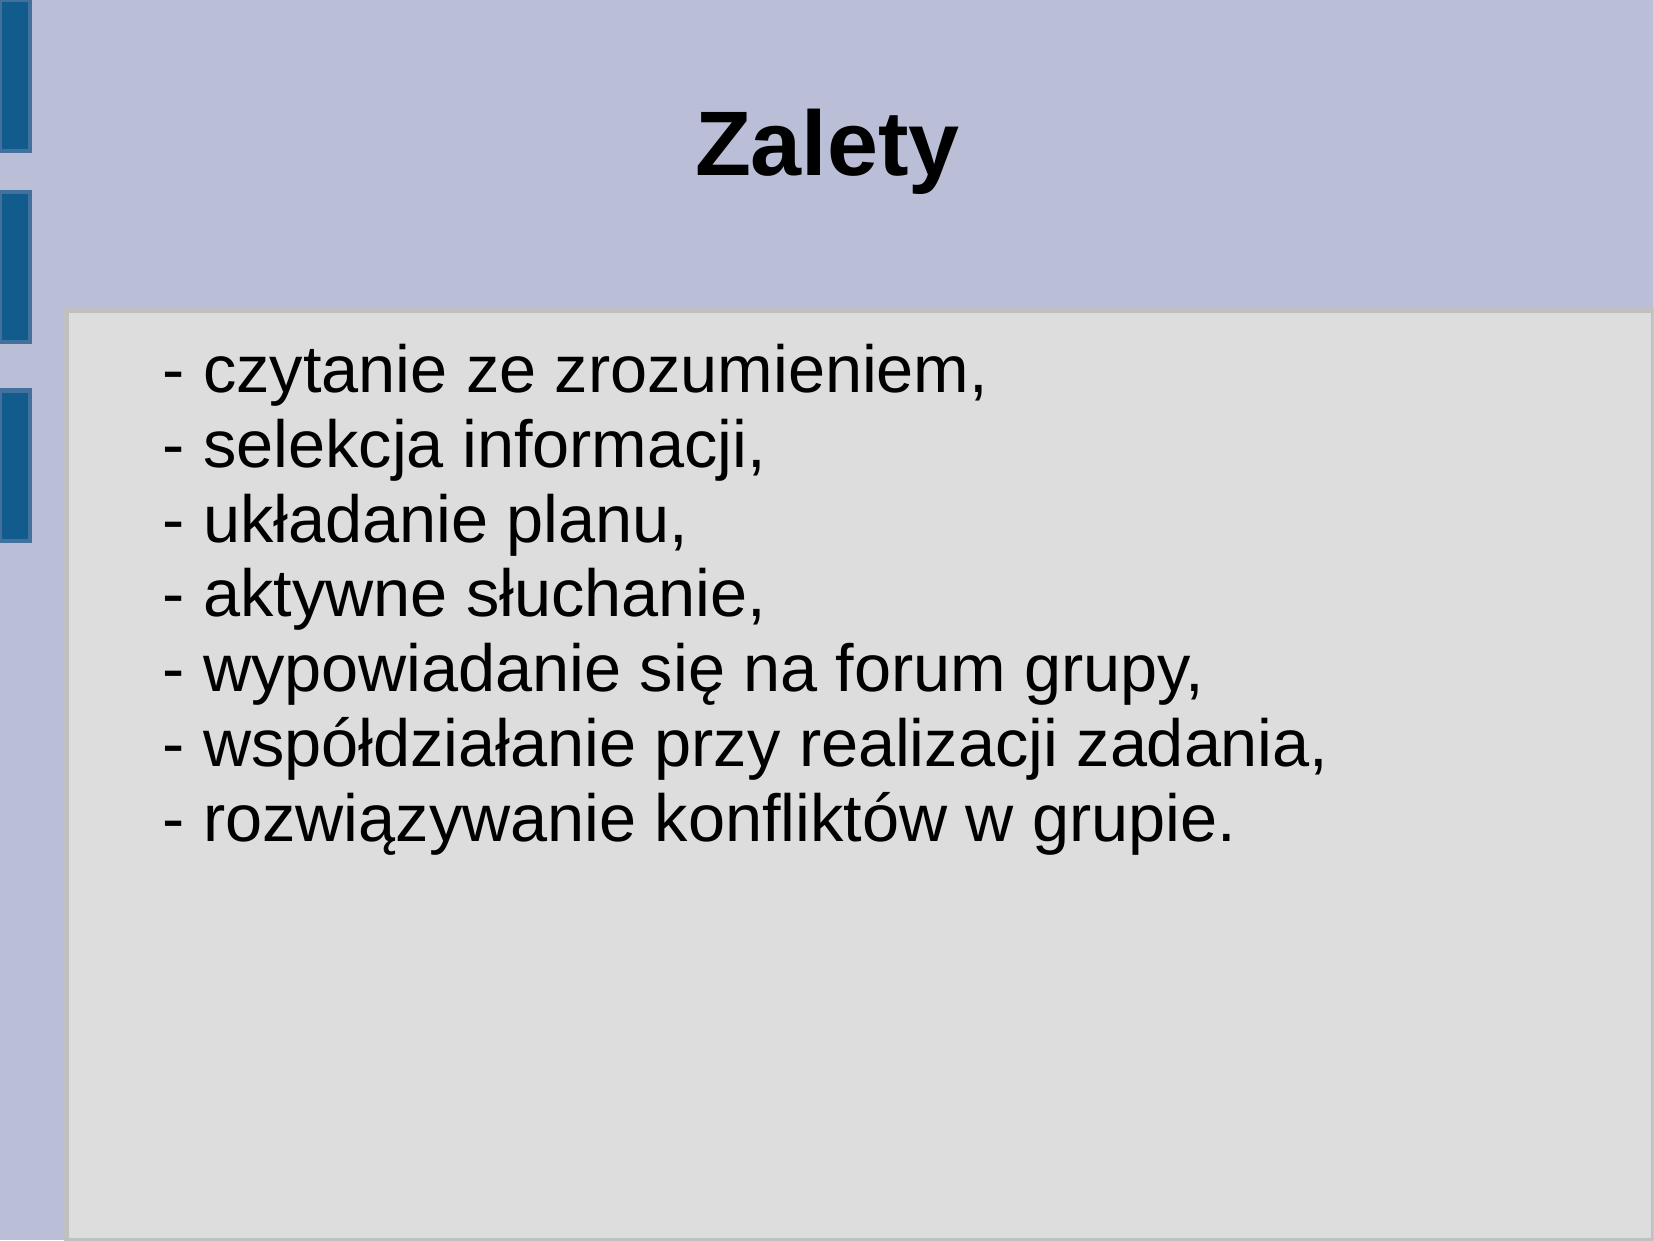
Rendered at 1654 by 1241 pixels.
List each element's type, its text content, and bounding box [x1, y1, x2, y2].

text_box - czytanie ze zrozumieniem, - selekcja informacji, - układanie planu, - aktywne słuchanie, - wypowiadanie się na forum grupy, - współdziałanie przy realizacji zadania, - rozwiązywanie konfliktów w grupie. [147, 324, 1447, 1004]
title Zalety [121, 92, 1534, 298]
